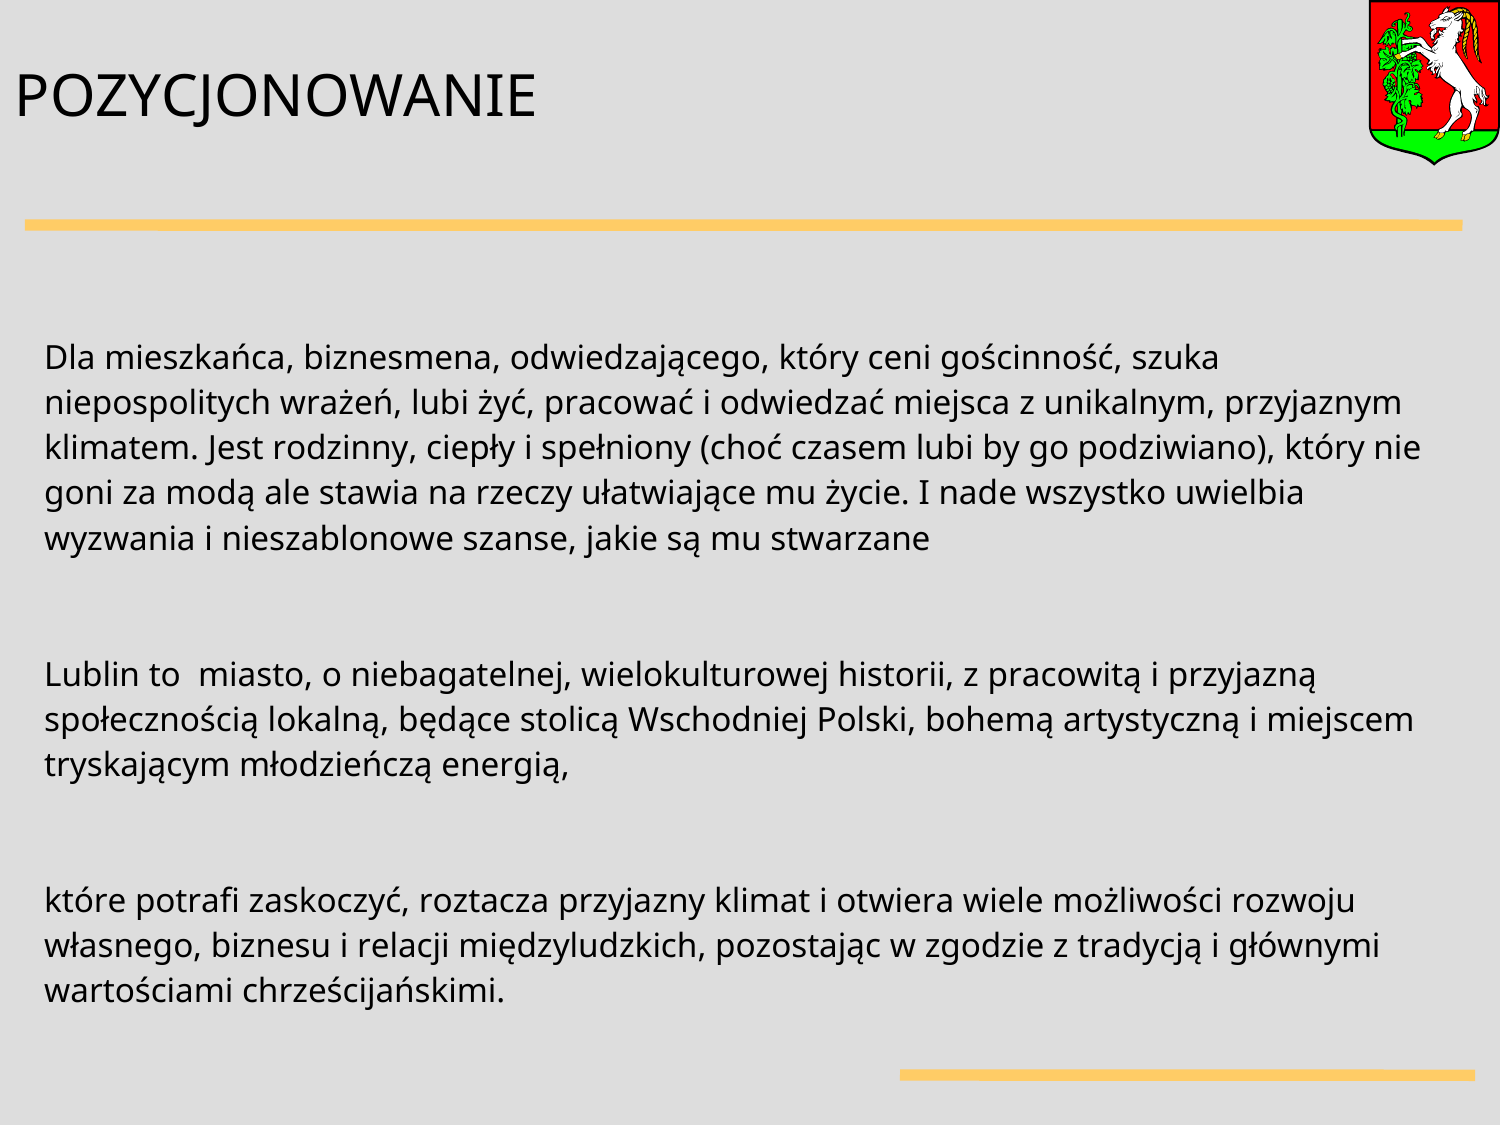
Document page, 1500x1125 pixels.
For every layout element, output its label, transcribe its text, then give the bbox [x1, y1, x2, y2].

text_box Dla mieszkańca, biznesmena, odwiedzającego, który ceni gościnność, szuka niepospolitych wrażeń, lubi żyć, pracować i odwiedzać miejsca z unikalnym, przyjaznym klimatem. Jest rodzinny, ciepły i spełniony (choć czasem lubi by go podziwiano), który nie goni za modą ale stawia na rzeczy ułatwiające mu życie. I nade wszystko uwielbia wyzwania i nieszablonowe szanse, jakie są mu stwarzane Lublin to miasto, o niebagatelnej, wielokulturowej historii, z pracowitą i przyjazną społecznością lokalną, będące stolicą Wschodniej Polski, bohemą artystyczną i miejscem tryskającym młodzieńczą energią, które potrafi zaskoczyć, roztacza przyjazny klimat i otwiera wiele możliwości rozwoju własnego, biznesu i relacji międzyludzkich, pozostając w zgodzie z tradycją i głównymi wartościami chrześcijańskimi. [29, 326, 1448, 1021]
title POZYCJONOWANIE [0, 0, 1276, 188]
